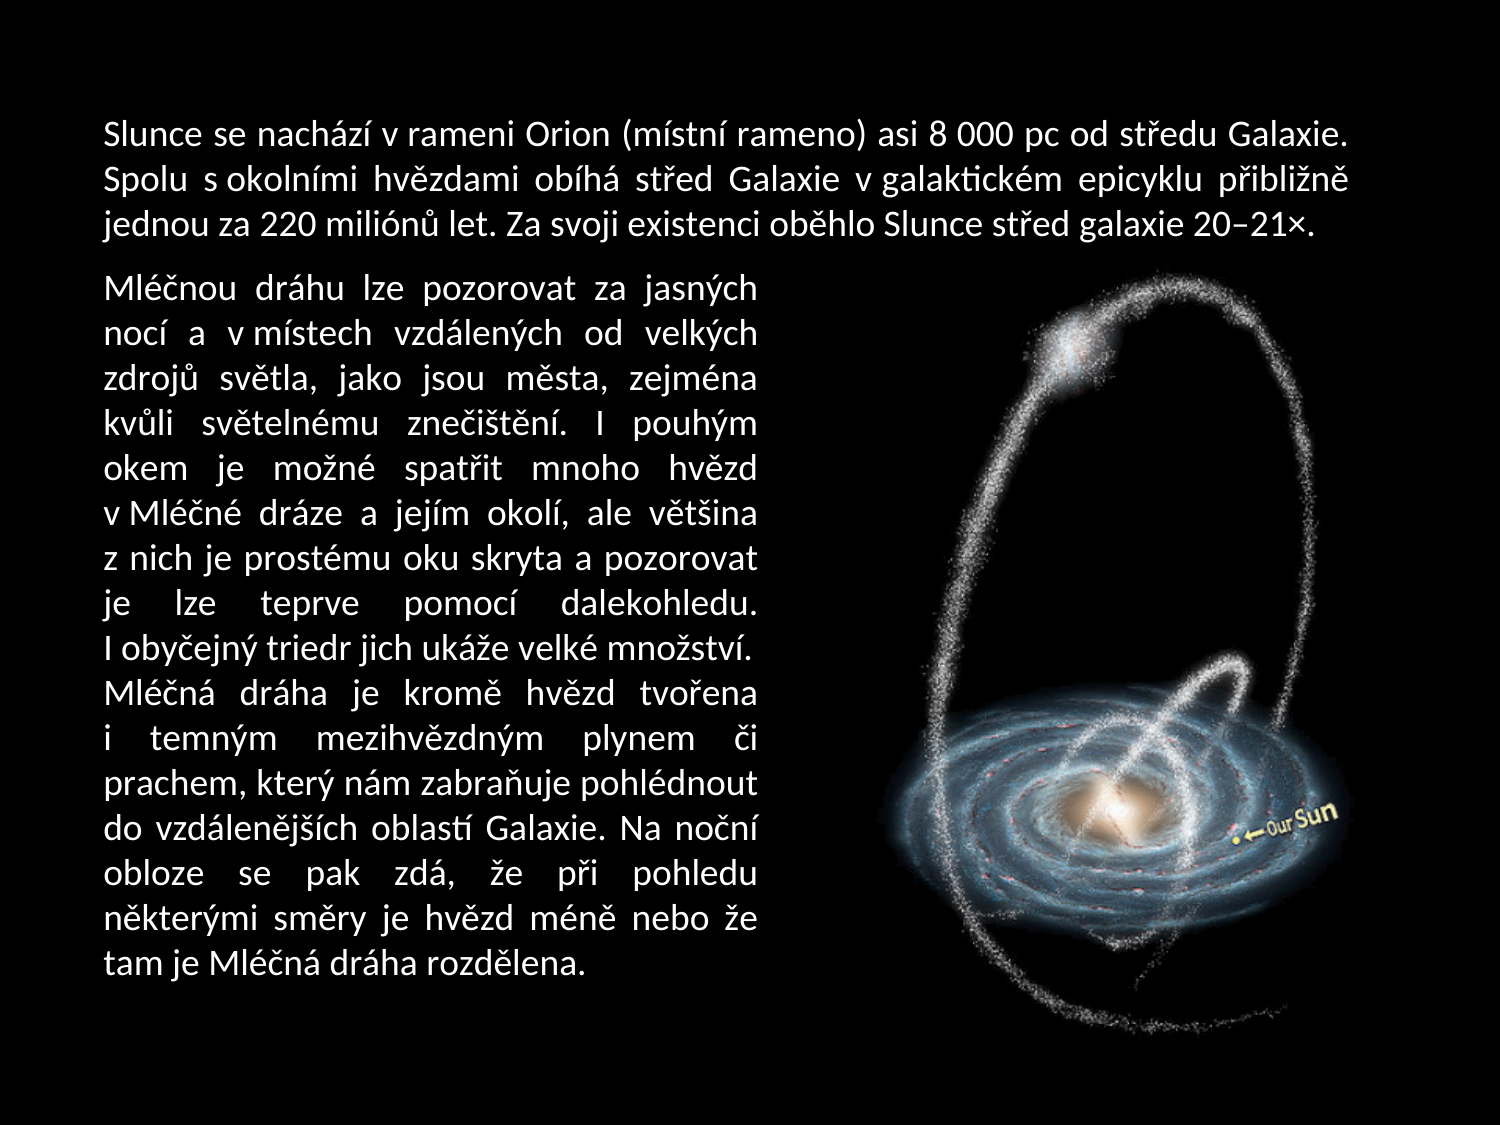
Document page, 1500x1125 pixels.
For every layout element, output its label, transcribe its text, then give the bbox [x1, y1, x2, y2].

picture [785, 243, 1449, 1073]
text_box Mléčnou dráhu lze pozorovat za jasných nocí a v místech vzdálených od velkých zdrojů světla, jako jsou města, zejména kvůli světelnému znečištění. I pouhým okem je možné spatřit mnoho hvězd v Mléčné dráze a jejím okolí, ale většina z nich je prostému oku skryta a pozorovat je lze teprve pomocí dalekohledu. I obyčejný triedr jich ukáže velké množství. Mléčná dráha je kromě hvězd tvořena i temným mezihvězdným plynem či prachem, který nám zabraňuje pohlédnout do vzdálenějších oblastí Galaxie. Na noční obloze se pak zdá, že při pohledu některými směry je hvězd méně nebo že tam je Mléčná dráha rozdělena. [88, 255, 774, 991]
text_box Slunce se nachází v rameni Orion (místní rameno) asi 8 000 pc od středu Galaxie. Spolu s okolními hvězdami obíhá střed Galaxie v galaktickém epicyklu přibližně jednou za 220 miliónů let. Za svoji existenci oběhlo Slunce střed galaxie 20–21×. [88, 101, 1365, 253]
